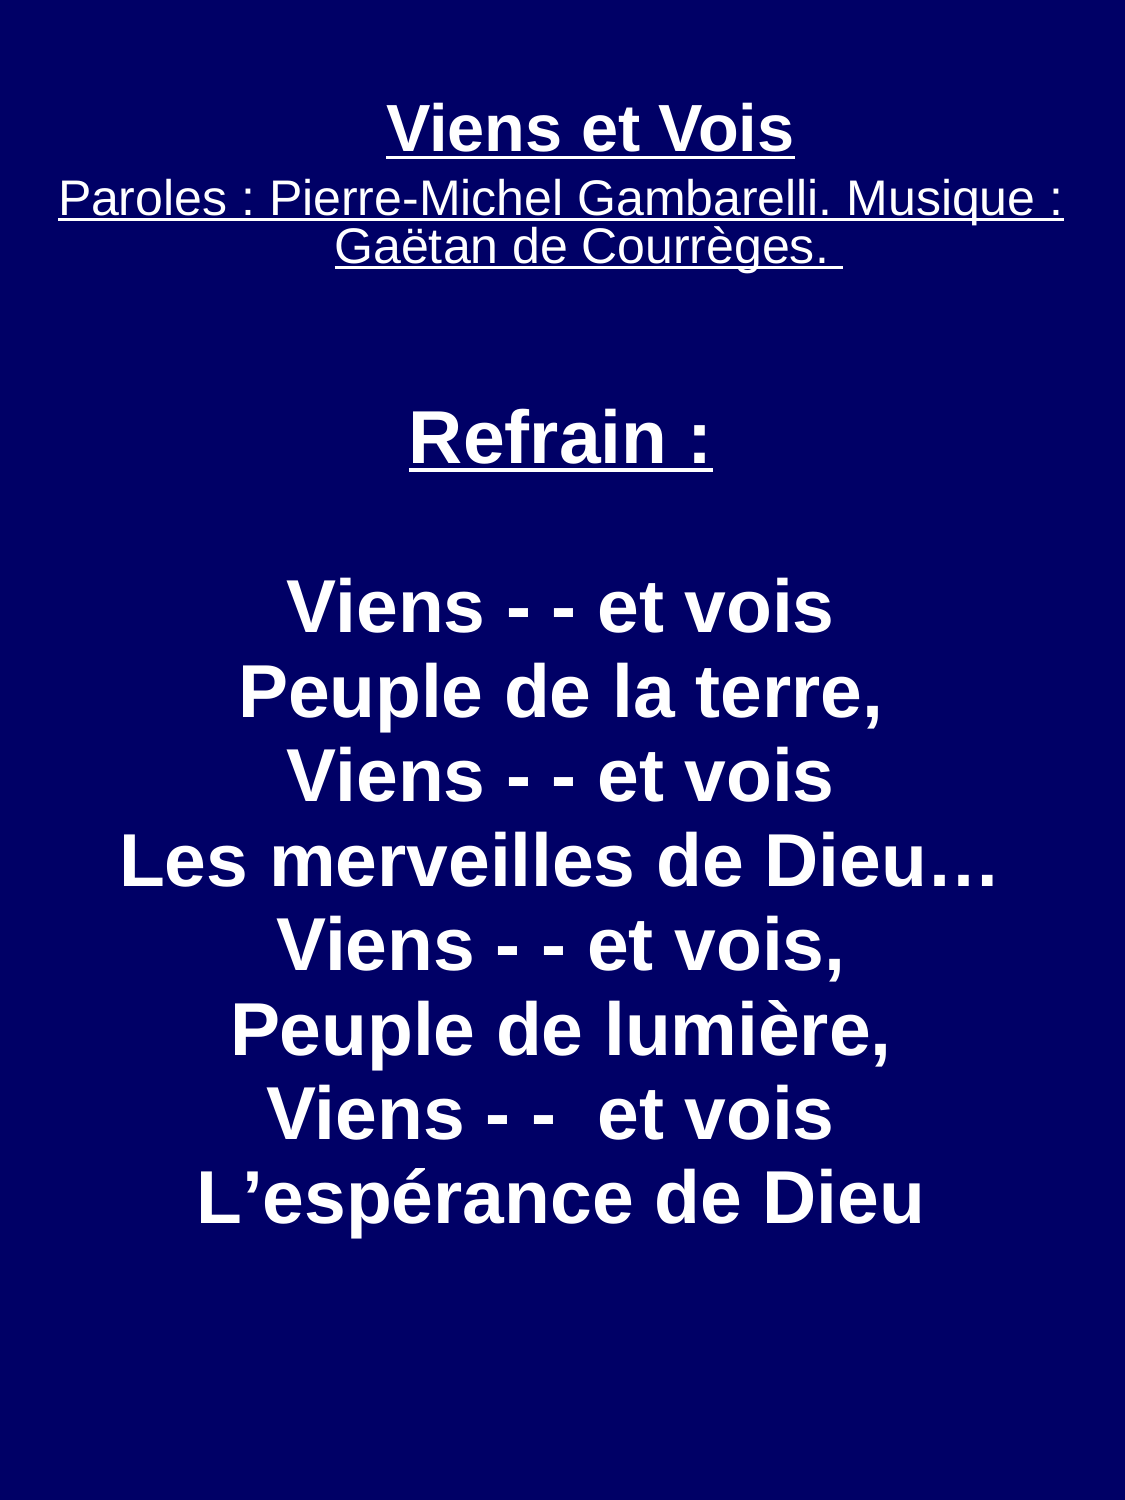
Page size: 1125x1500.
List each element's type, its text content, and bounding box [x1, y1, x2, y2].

text_box Viens et Vois Paroles : Pierre-Michel Gambarelli. Musique : Gaëtan de Courrèges. Refrain : Viens - - et vois Peuple de la terre, Viens - - et vois Les merveilles de Dieu… Viens - - et vois, Peuple de lumière, Viens - - et vois Lʼespérance de Dieu [11, 35, 1110, 1441]
